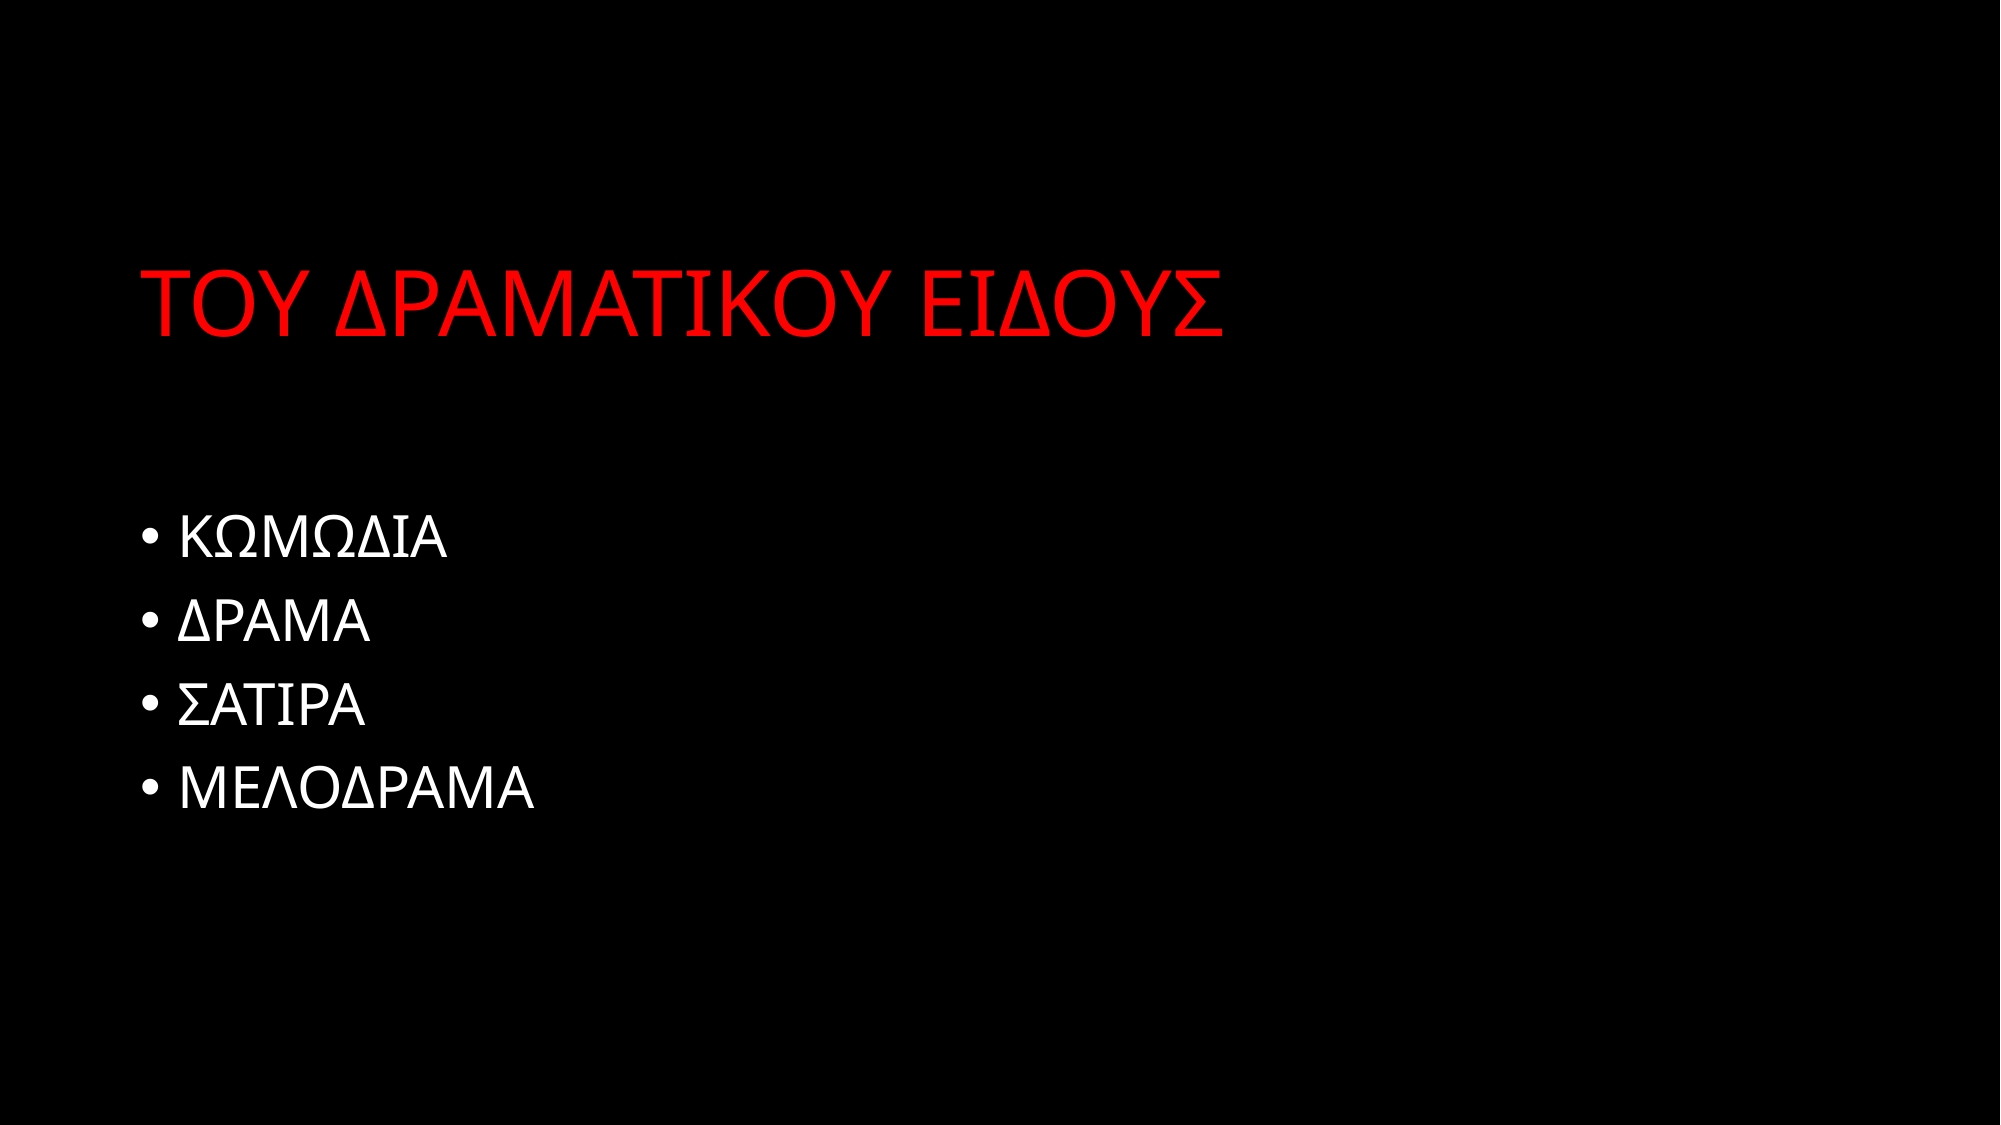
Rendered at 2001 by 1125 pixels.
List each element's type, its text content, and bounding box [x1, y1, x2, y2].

title ΤΟΥ ΔΡΑΜΑΤΙΚΟΥ ΕΙΔΟΥΣ [125, 249, 1253, 395]
list ΚΩΜΩΔΙΑ ΔΡΑΜΑ ΣΑΤΙΡΑ ΜΕΛΟΔΡΑΜΑ [125, 500, 1876, 910]
